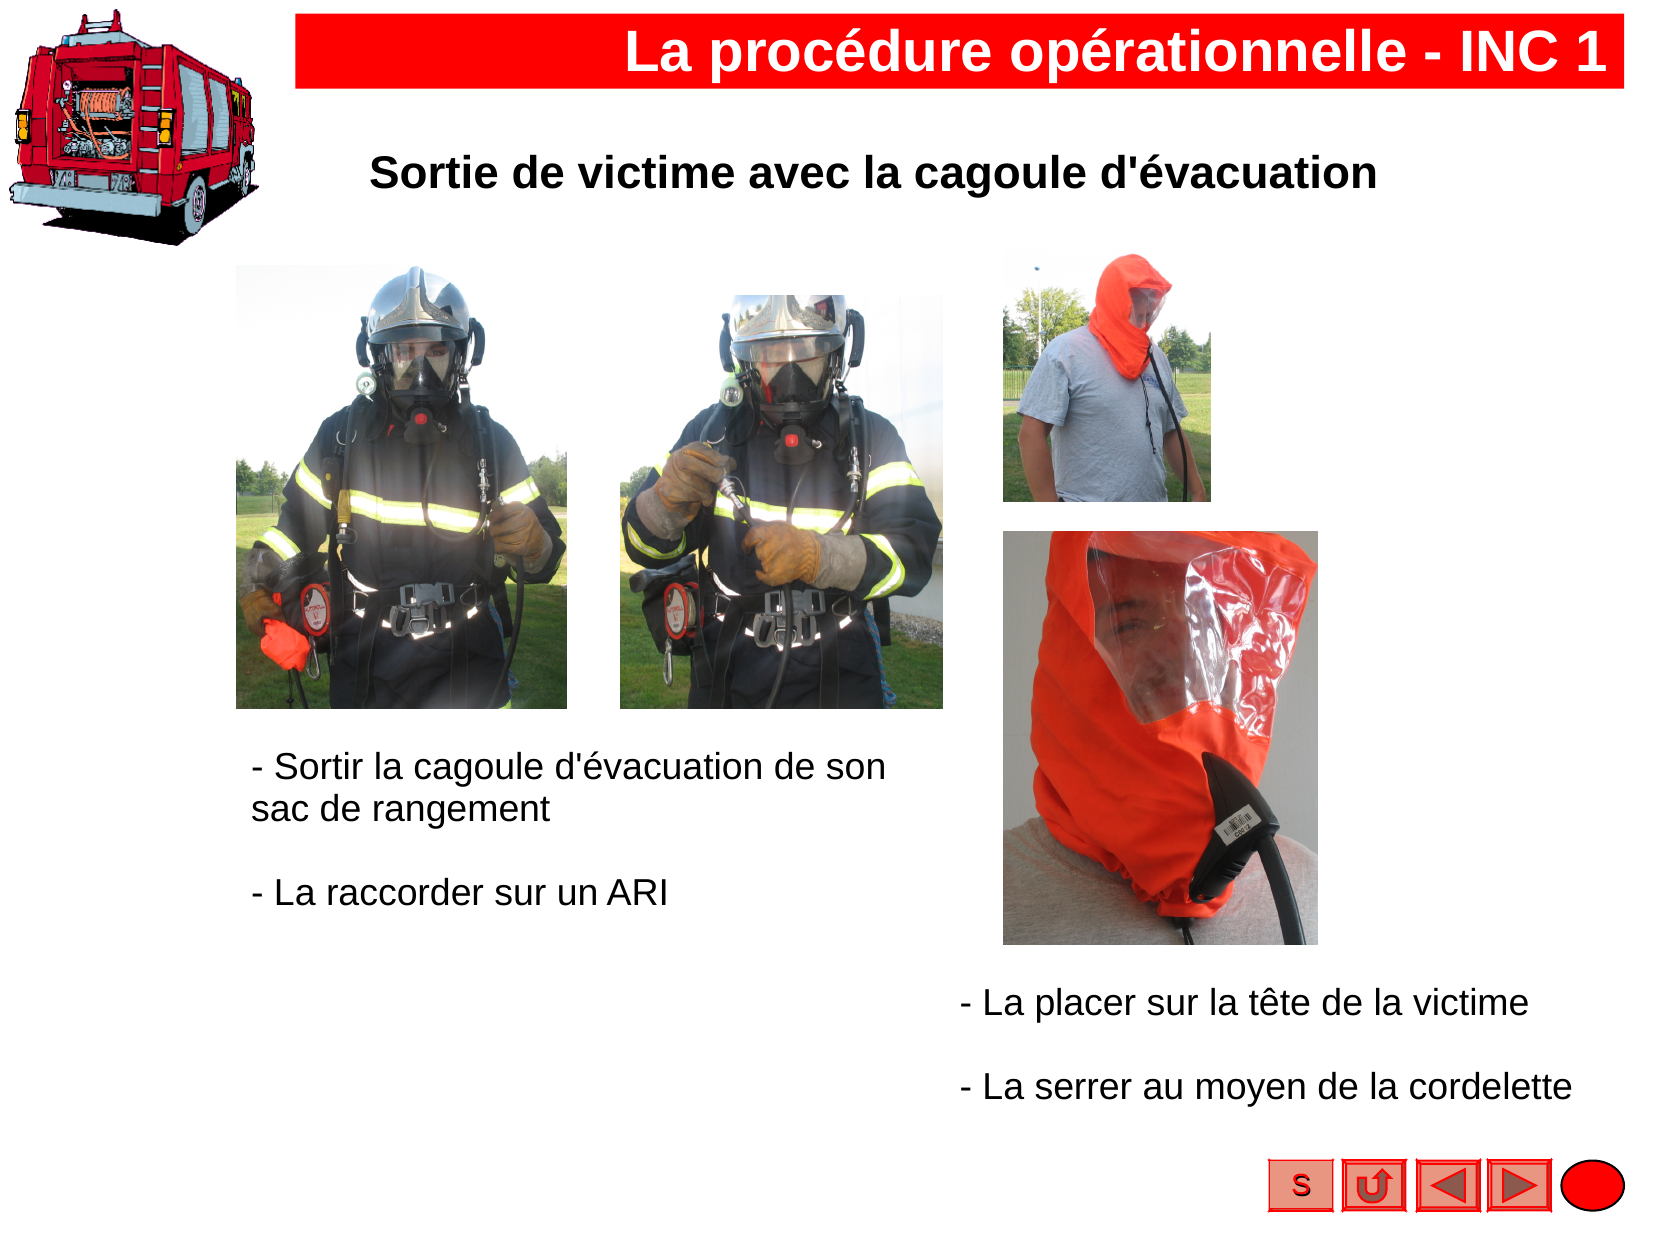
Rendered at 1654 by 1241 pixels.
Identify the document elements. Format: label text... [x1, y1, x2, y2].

text_box Sortie de victime avec la cagoule d'évacuation [354, 139, 1418, 207]
text_box La procédure opérationnelle - INC 1 [295, 13, 1625, 89]
picture [8, 8, 260, 246]
text_box - La placer sur la tête de la victime - La serrer au moyen de la cordelette [944, 974, 1595, 1123]
picture [236, 265, 567, 709]
picture [1003, 250, 1211, 502]
picture [620, 295, 943, 709]
text_box [1561, 1160, 1625, 1211]
picture [1003, 531, 1318, 945]
text_box - Sortir la cagoule d'évacuation de son sac de rangement - La raccorder sur un ARI [236, 738, 945, 922]
